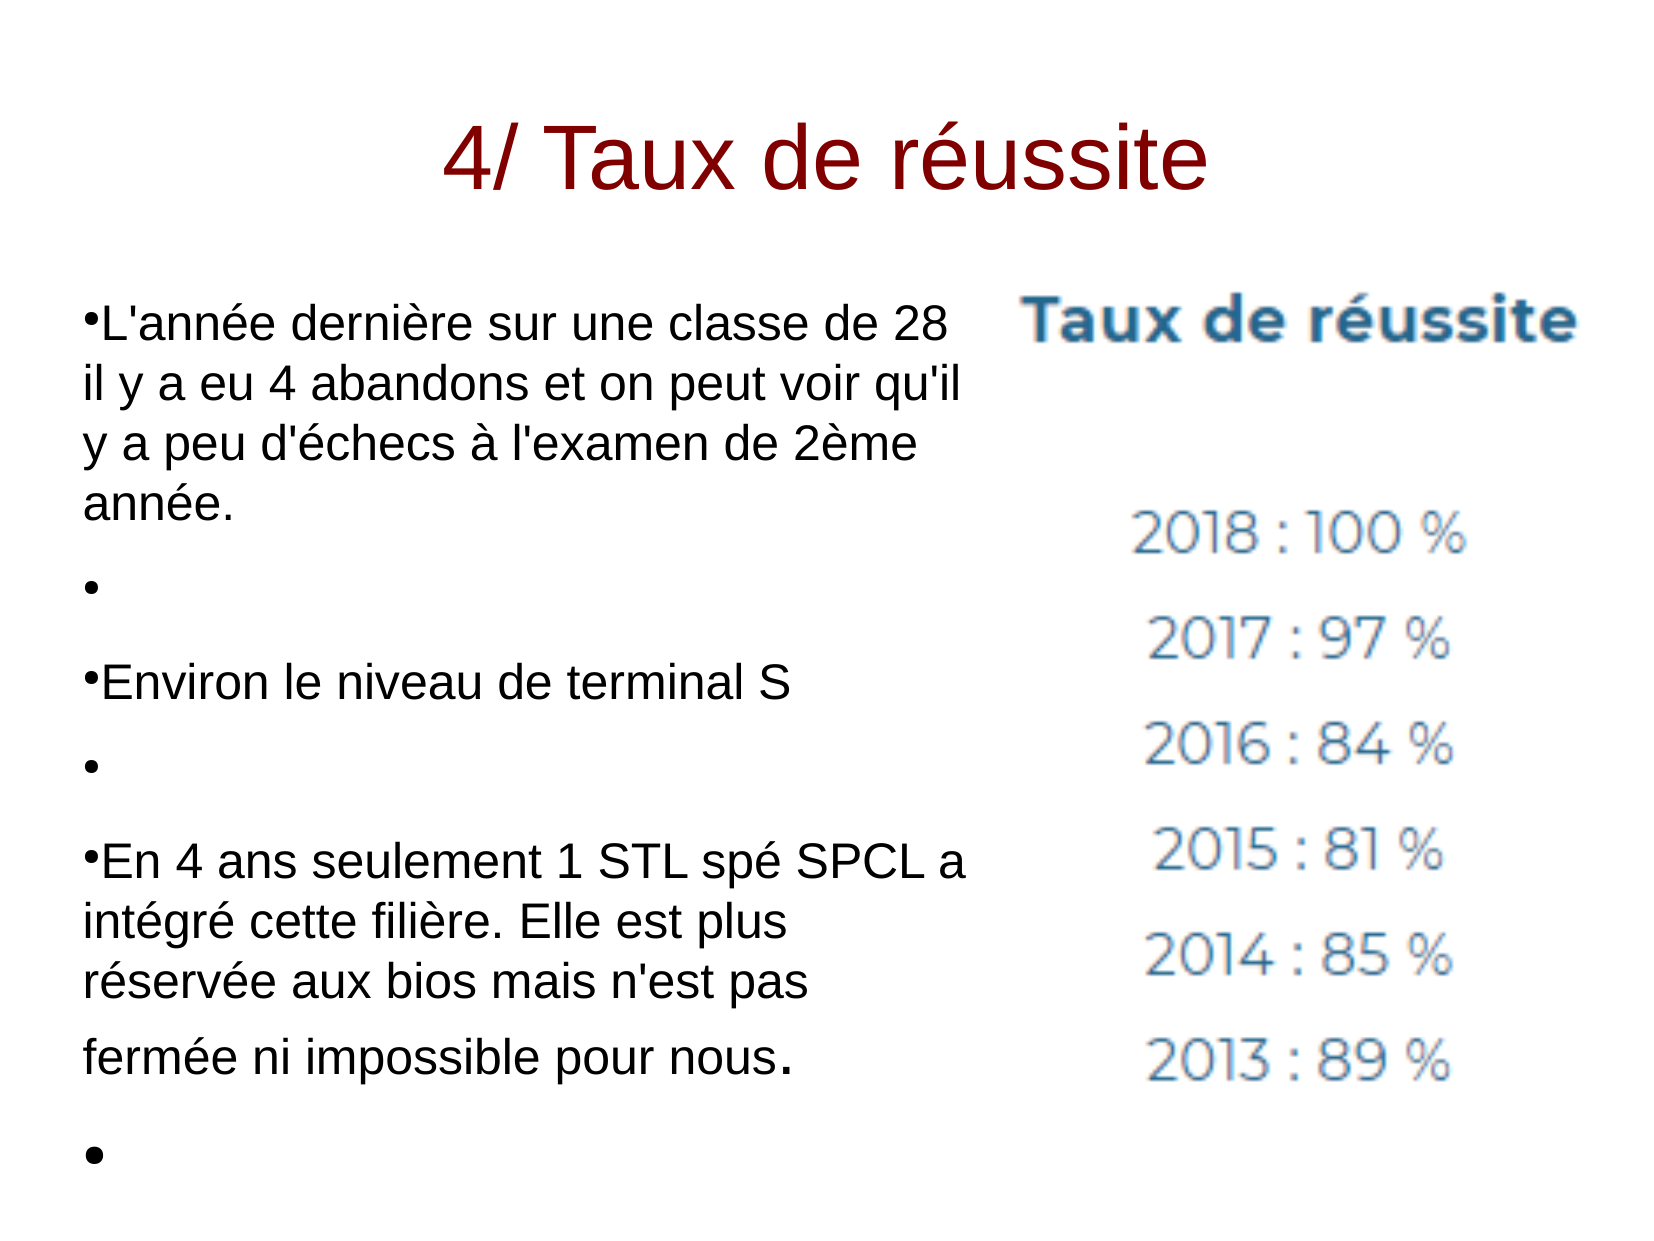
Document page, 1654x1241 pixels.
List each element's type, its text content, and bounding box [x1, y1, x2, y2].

title 4/ Taux de réussite [82, 49, 1571, 257]
list L'année dernière sur une classe de 28 il y a eu 4 abandons et on peut voir qu'il y a peu d'échecs à l'examen de 2ème année. Environ le niveau de terminal S En 4 ans seulement 1 STL spé SPCL a intégré cette filière. Elle est plus réservée aux bios mais n'est pas fermée ni impossible pour nous. [82, 290, 969, 1146]
picture [968, 273, 1619, 1145]
